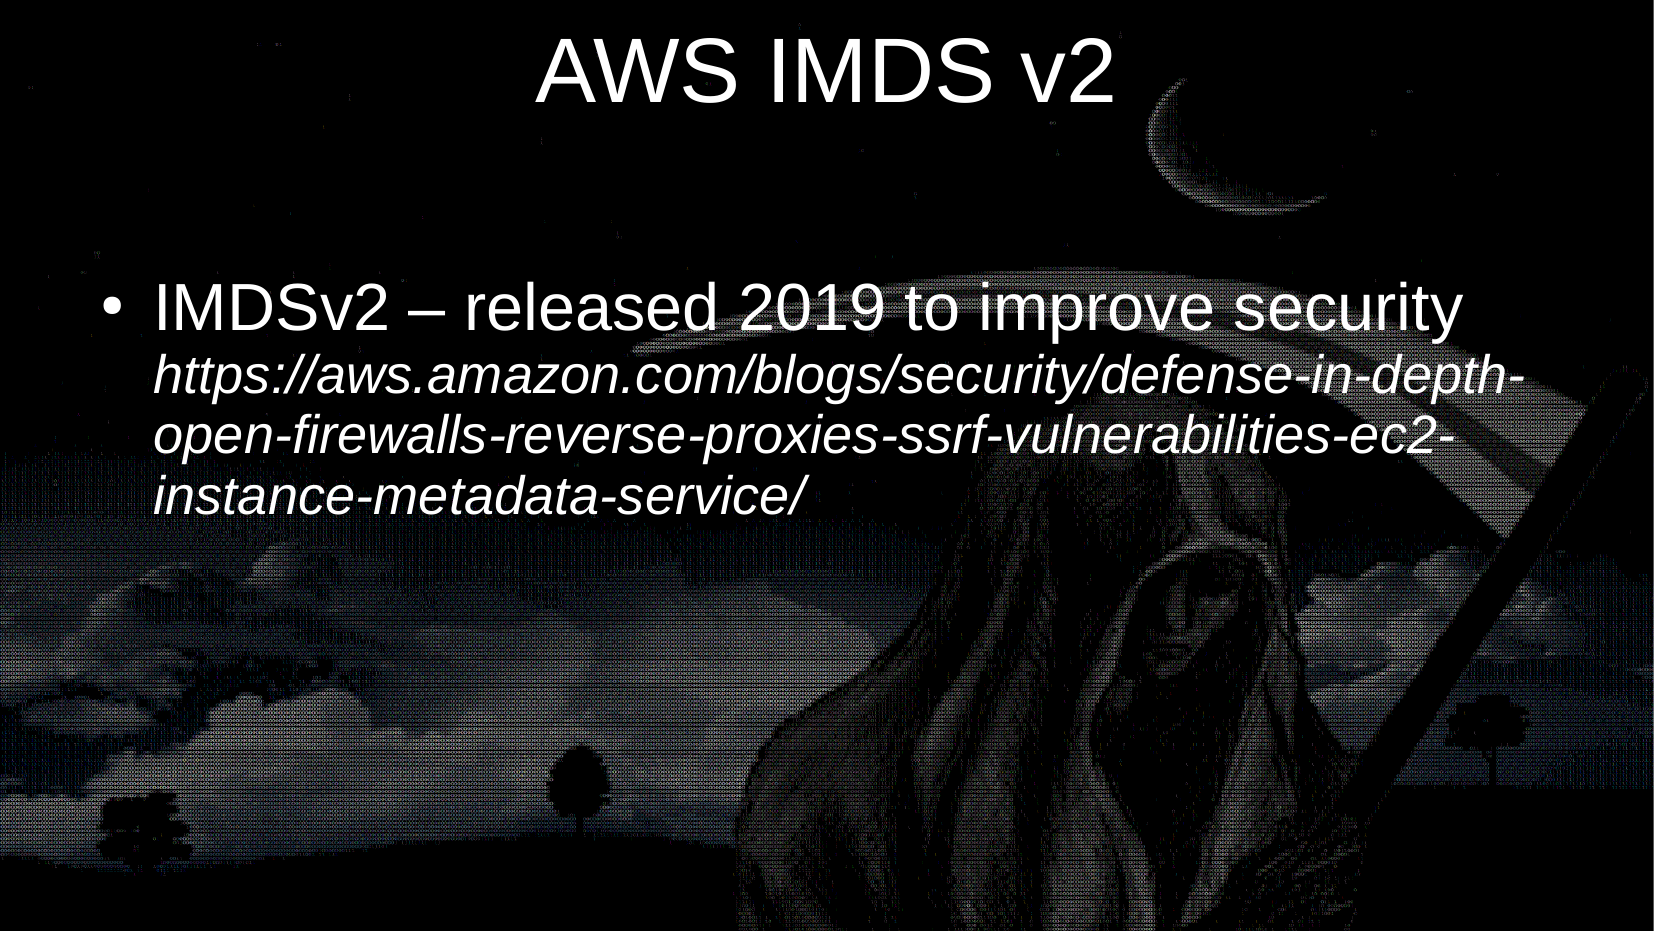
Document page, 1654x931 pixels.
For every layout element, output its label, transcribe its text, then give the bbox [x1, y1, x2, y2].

picture [0, 0, 1654, 931]
title AWS IMDS v2 [11, 10, 1642, 131]
list IMDSv2 – released 2019 to improve security https://aws.amazon.com/blogs/security/defense-in-depth-open-firewalls-reverse-proxies-ssrf-vulnerabilities-ec2-instance-metadata-service/ [82, 165, 1571, 827]
